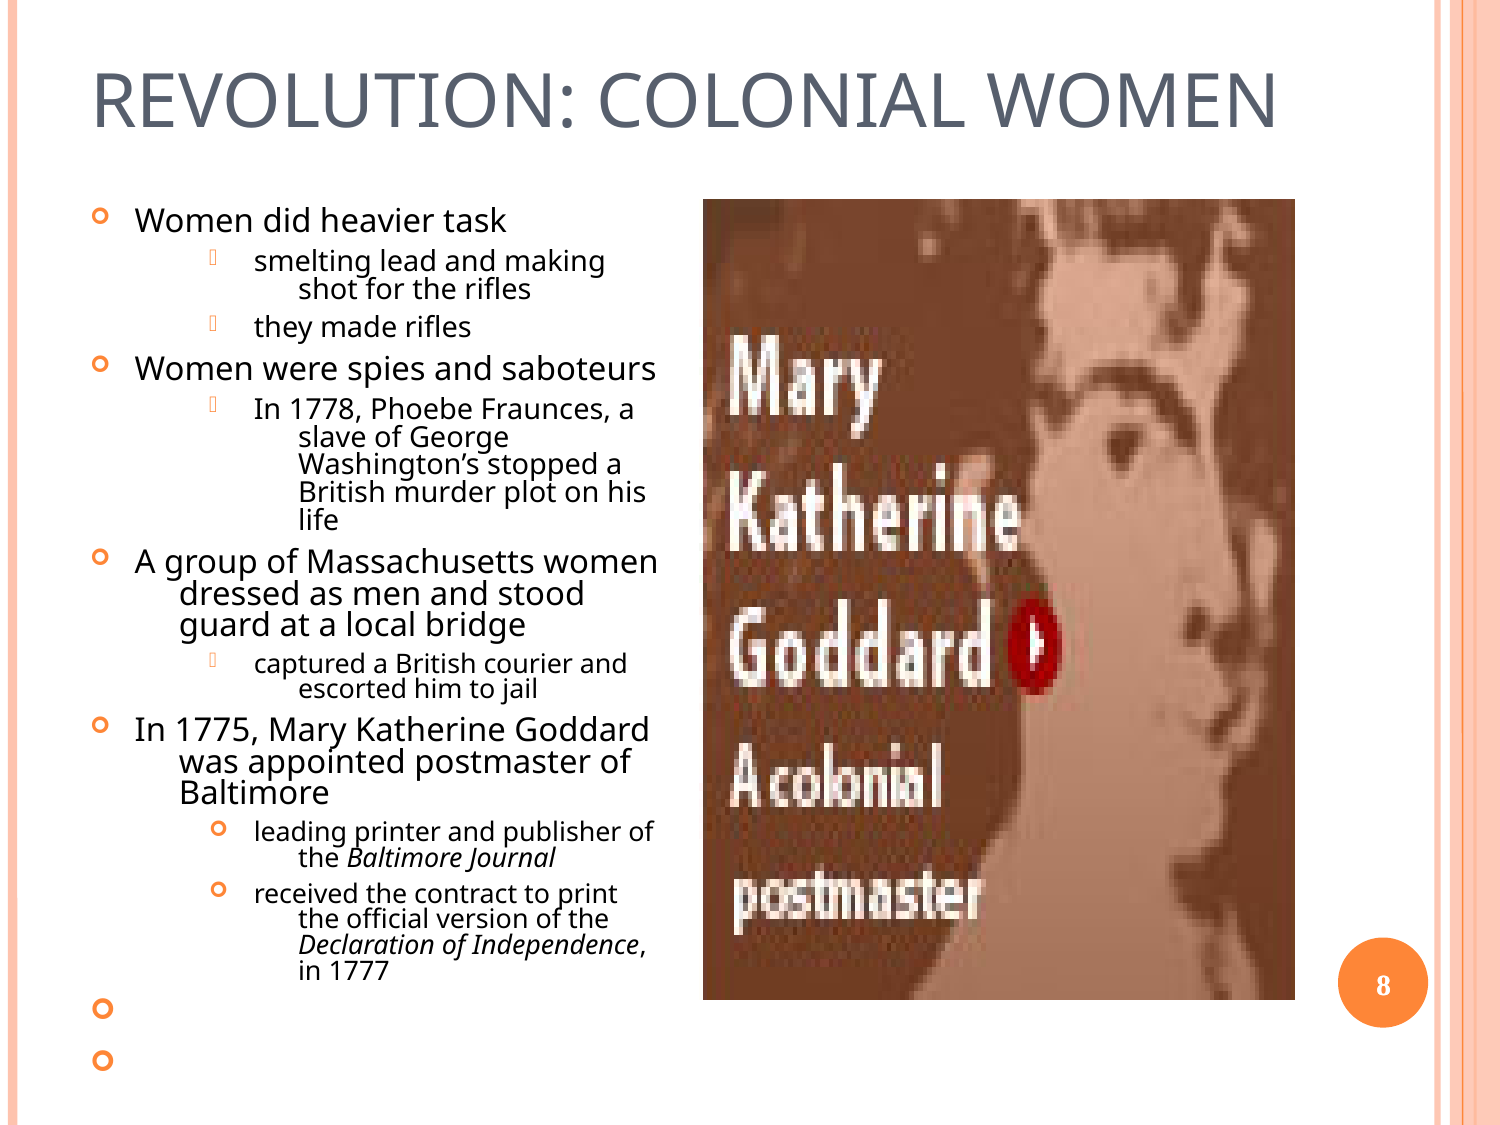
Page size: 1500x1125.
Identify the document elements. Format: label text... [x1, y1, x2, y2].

text_box [1333, 940, 1434, 1027]
picture [699, 200, 1300, 1001]
list Women did heavier task smelting lead and making shot for the rifles they made rifles Women were spies and saboteurs In 1778, Phoebe Fraunces, a slave of George Washington’s stopped a British murder plot on his life A group of Massachusetts women dressed as men and stood guard at a local bridge captured a British courier and escorted him to jail In 1775, Mary Katherine Goddard was appointed postmaster of Baltimore leading printer and publisher of the Baltimore Journal received the contract to print the official version of the Declaration of Independence, in 1777 [75, 200, 676, 1013]
title Revolution: Colonial Women [75, 45, 1300, 233]
